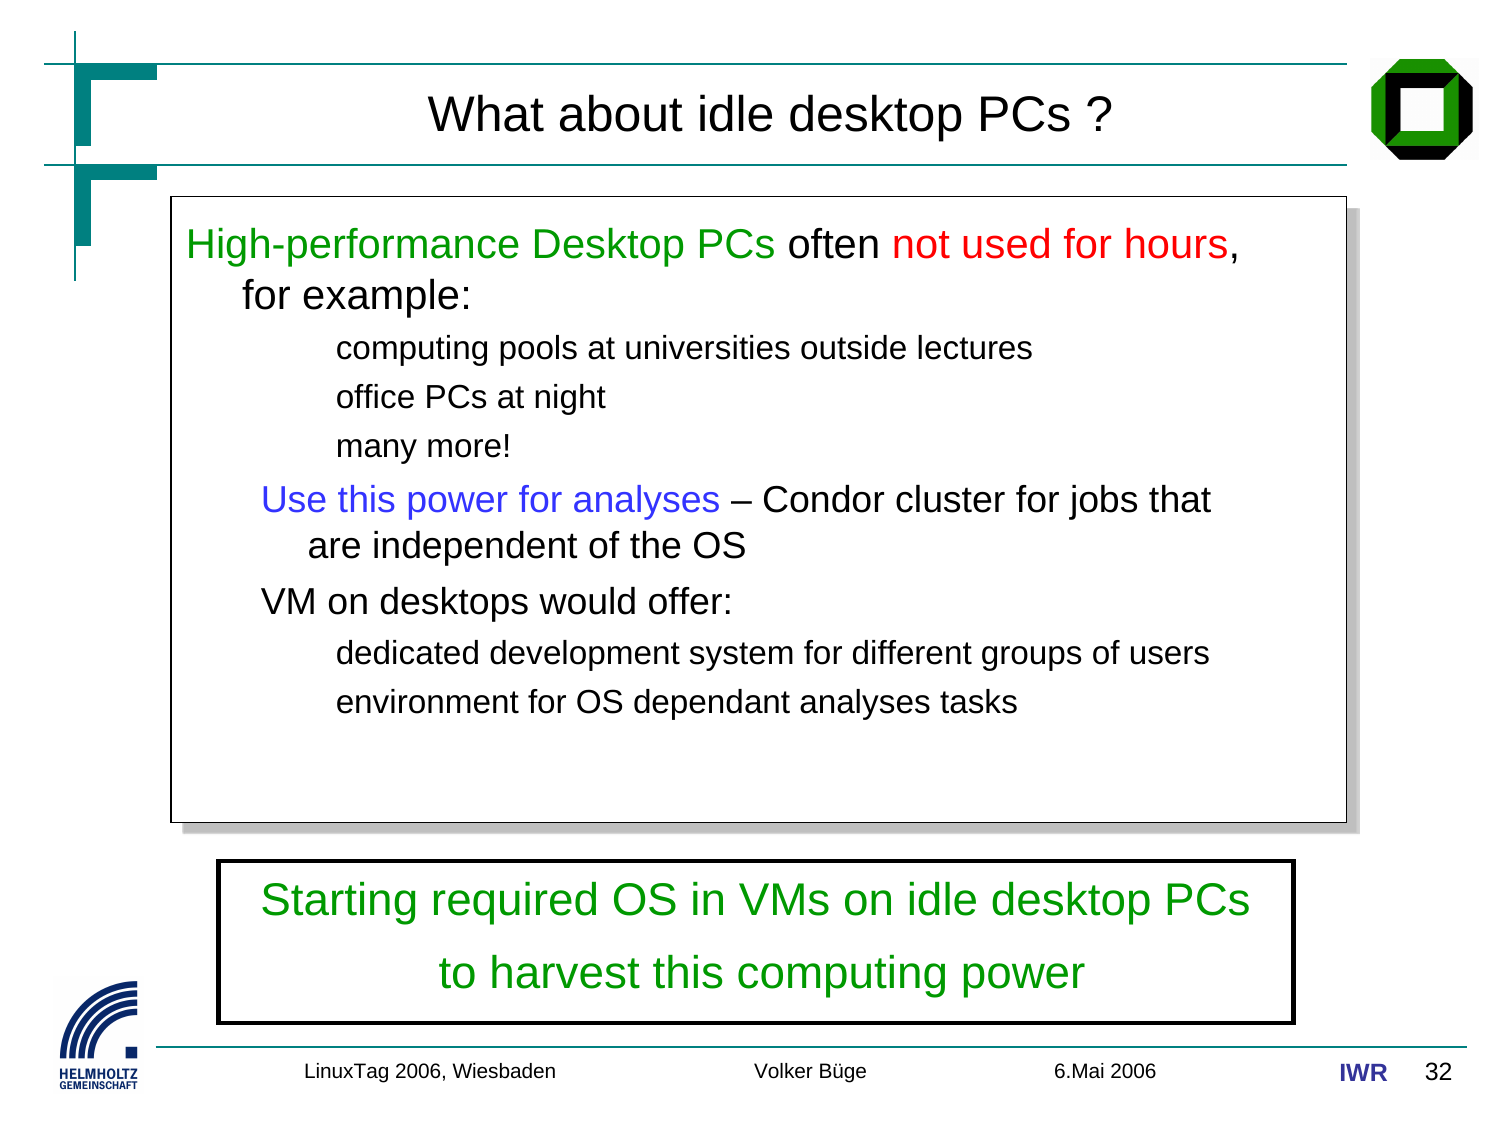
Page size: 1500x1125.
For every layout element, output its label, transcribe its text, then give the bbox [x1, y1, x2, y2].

text_box [171, 196, 1347, 823]
title What about idle desktop PCs ? [194, 53, 1347, 165]
picture [1370, 58, 1479, 160]
list High-performance Desktop PCs often not used for hours, for example: computing pools at universities outside lectures office PCs at night many more! Use this power for analyses – Condor cluster for jobs that are independent of the OS VM on desktops would offer: dedicated development system for different groups of users environment for OS dependant analyses tasks [171, 208, 1282, 799]
text_box Starting required OS in VMs on idle desktop PCs to harvest this computing power [218, 860, 1294, 1024]
